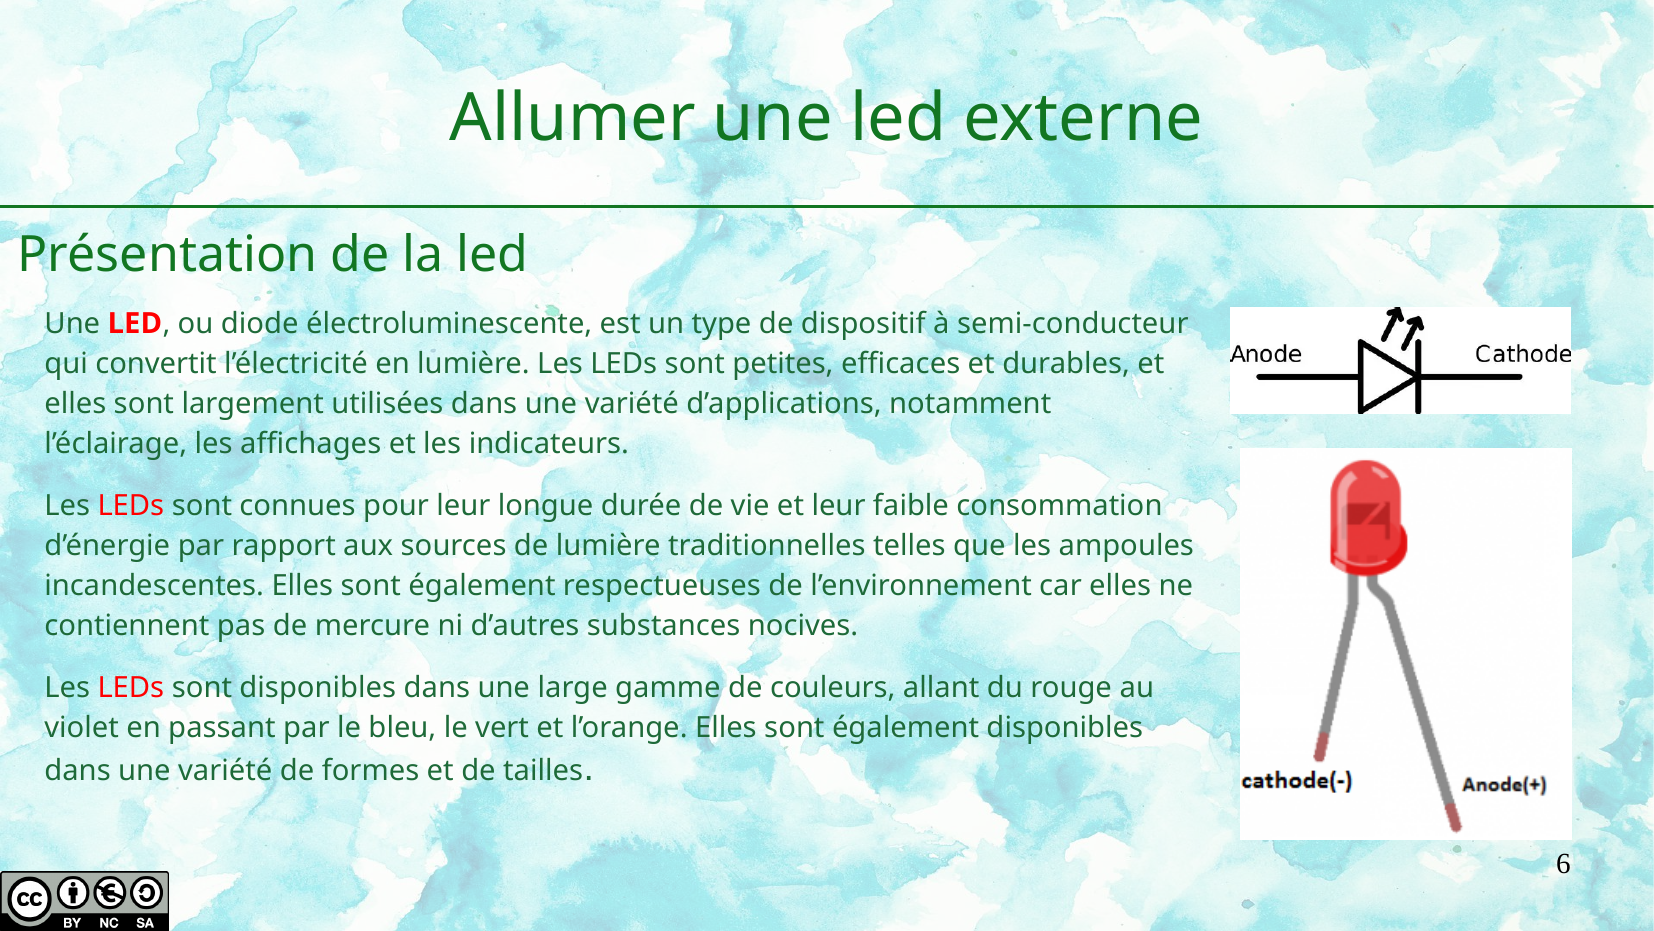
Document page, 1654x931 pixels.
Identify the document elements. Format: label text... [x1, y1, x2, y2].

list Présentation de la led [17, 217, 1506, 296]
picture [1230, 307, 1571, 414]
text_box Une LED, ou diode électroluminescente, est un type de dispositif à semi-conducteur qui convertit l’électricité en lumière. Les LEDs sont petites, efficaces et durables, et elles sont largement utilisées dans une variété d’applications, notamment l’éclairage, les affichages et les indicateurs. Les LEDs sont connues pour leur longue durée de vie et leur faible consommation d’énergie par rapport aux sources de lumière traditionnelles telles que les ampoules incandescentes. Elles sont également respectueuses de l’environnement car elles ne contiennent pas de mercure ni d’autres substances nocives. Les LEDs sont disponibles dans une large gamme de couleurs, allant du rouge au violet en passant par le bleu, le vert et l’orange. Elles sont également disponibles dans une variété de formes et de tailles. [29, 295, 1211, 870]
picture [0, 871, 169, 931]
picture [1240, 448, 1572, 840]
title Allumer une led externe [82, 37, 1571, 193]
